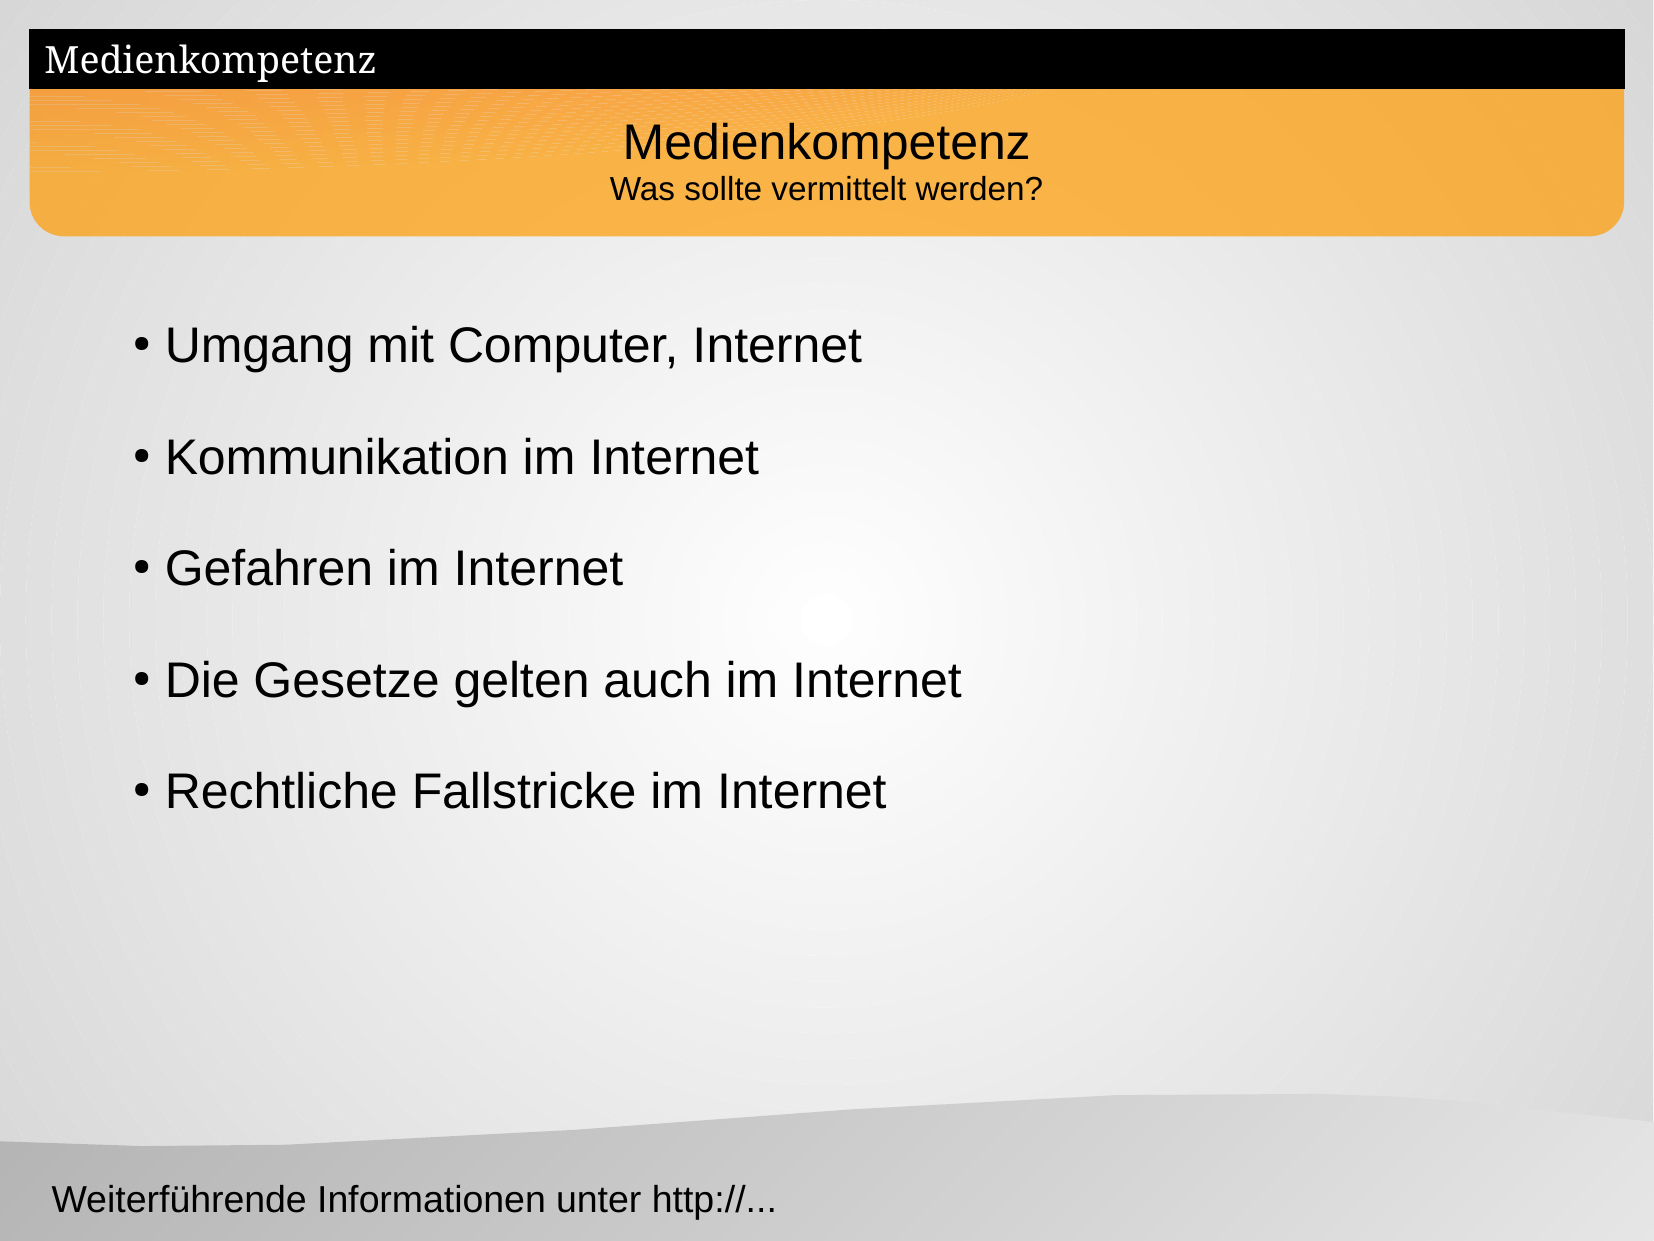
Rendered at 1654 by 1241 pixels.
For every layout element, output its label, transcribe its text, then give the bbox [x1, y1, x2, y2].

text_box Medienkompetenz [29, 29, 1625, 89]
text_box Weiterführende Informationen unter http://... [0, 1093, 1654, 1241]
text_box Umgang mit Computer, Internet Kommunikation im Internet Gefahren im Internet Die Gesetze gelten auch im Internet Rechtliche Fallstricke im Internet [118, 310, 992, 827]
text_box Medienkompetenz Was sollte vermittelt werden? [29, 89, 1625, 237]
